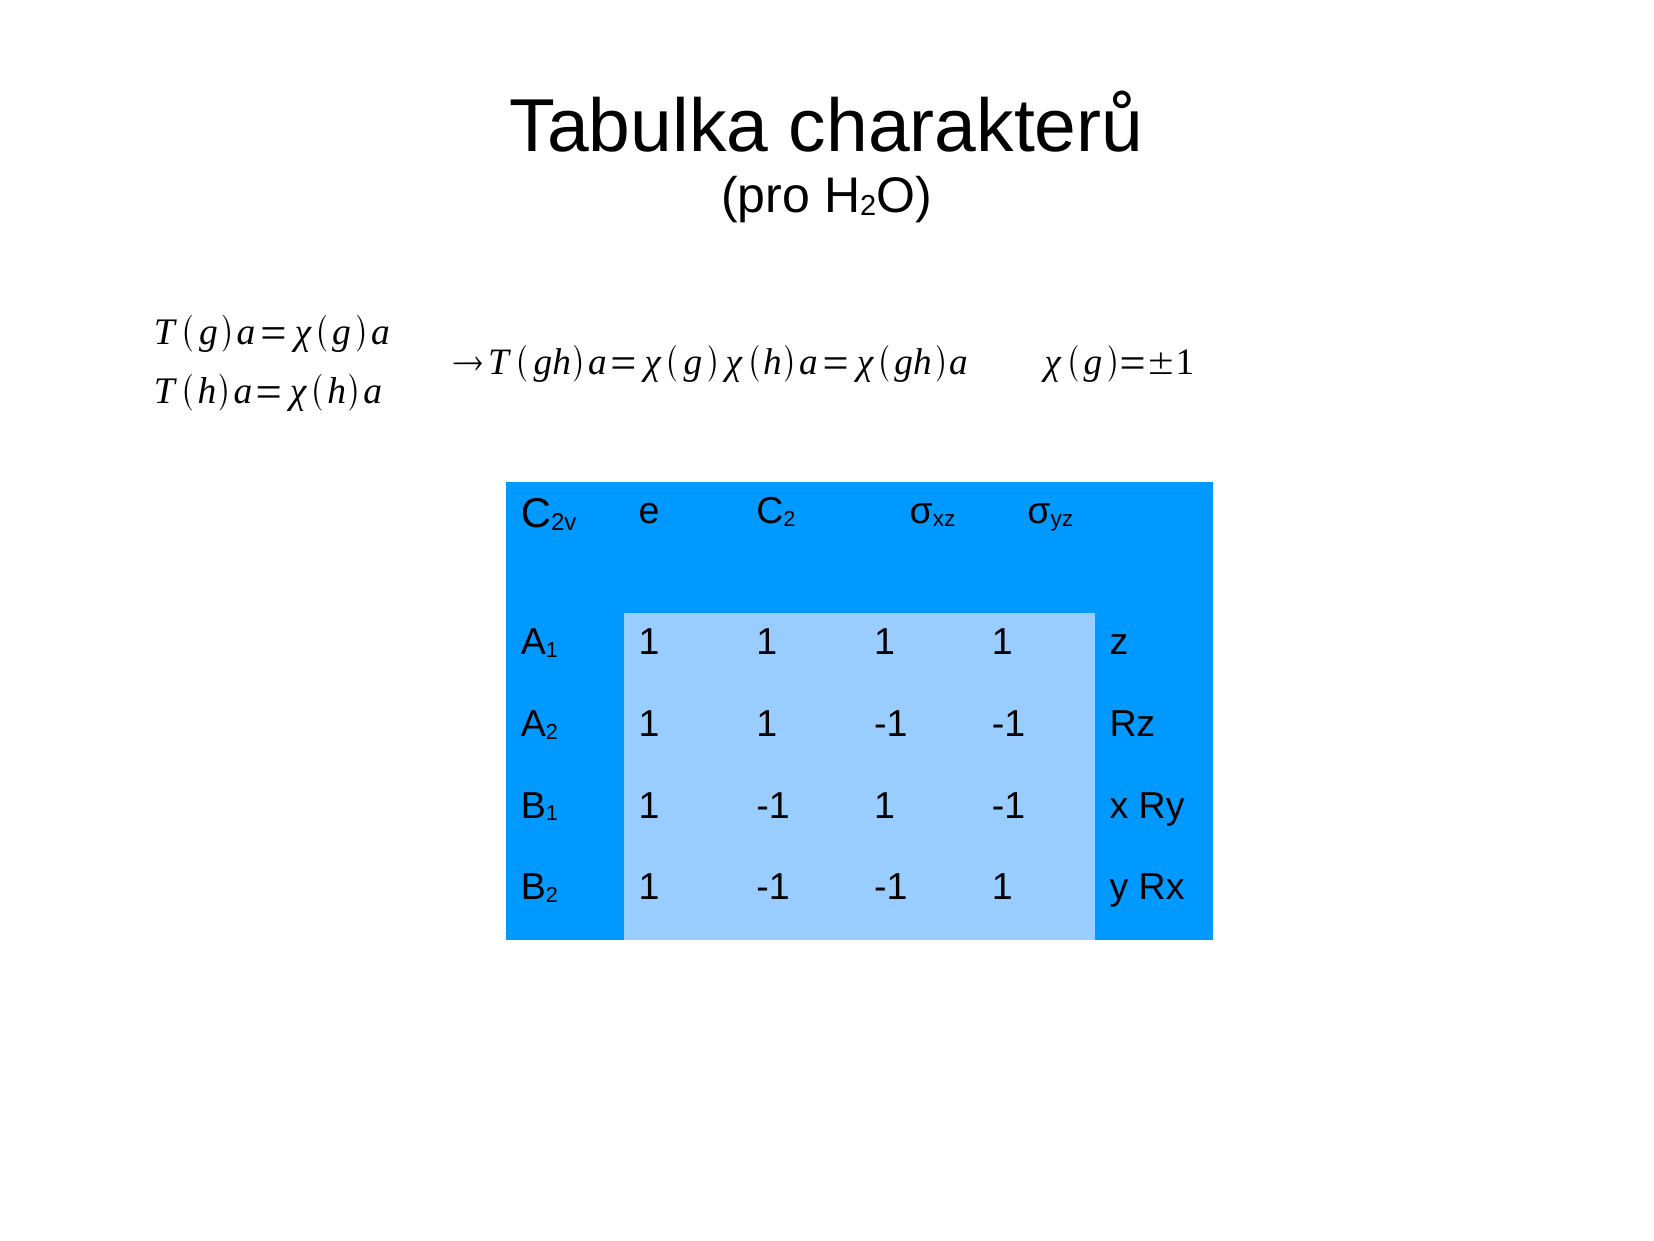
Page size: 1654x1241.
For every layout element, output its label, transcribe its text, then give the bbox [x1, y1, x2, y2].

table_cell B1 [506, 776, 624, 858]
table_cell 1 [624, 695, 742, 776]
table_cell 1 [742, 695, 859, 776]
table_cell B2 [506, 858, 624, 940]
table_cell A1 [506, 613, 624, 695]
table_header σyz [977, 482, 1095, 613]
table_header C2 [742, 482, 859, 613]
table_cell y Rx [1095, 858, 1213, 940]
table_cell 1 [742, 613, 859, 695]
table_header σxz [859, 482, 977, 613]
table_header [1095, 482, 1213, 613]
table_cell -1 [977, 695, 1095, 776]
chart [147, 370, 388, 414]
table_cell 1 [977, 613, 1095, 695]
table_cell A2 [506, 695, 624, 776]
chart [147, 311, 396, 355]
table_cell 1 [624, 858, 742, 940]
table_header C2v [506, 482, 624, 613]
table_cell -1 [859, 858, 977, 940]
table_cell x Ry [1095, 776, 1213, 858]
table_cell 1 [859, 613, 977, 695]
table_cell -1 [742, 858, 859, 940]
table_cell -1 [977, 776, 1095, 858]
table_cell 1 [977, 858, 1095, 940]
chart [445, 341, 975, 384]
table_header e [624, 482, 742, 613]
table_cell 1 [624, 776, 742, 858]
table_cell -1 [859, 695, 977, 776]
chart [1033, 341, 1200, 384]
table_cell 1 [624, 613, 742, 695]
table_cell -1 [742, 776, 859, 858]
title Tabulka charakterů (pro H2O) [82, 49, 1571, 257]
table_cell Rz [1095, 695, 1213, 776]
table_cell z [1095, 613, 1213, 695]
table_cell 1 [859, 776, 977, 858]
